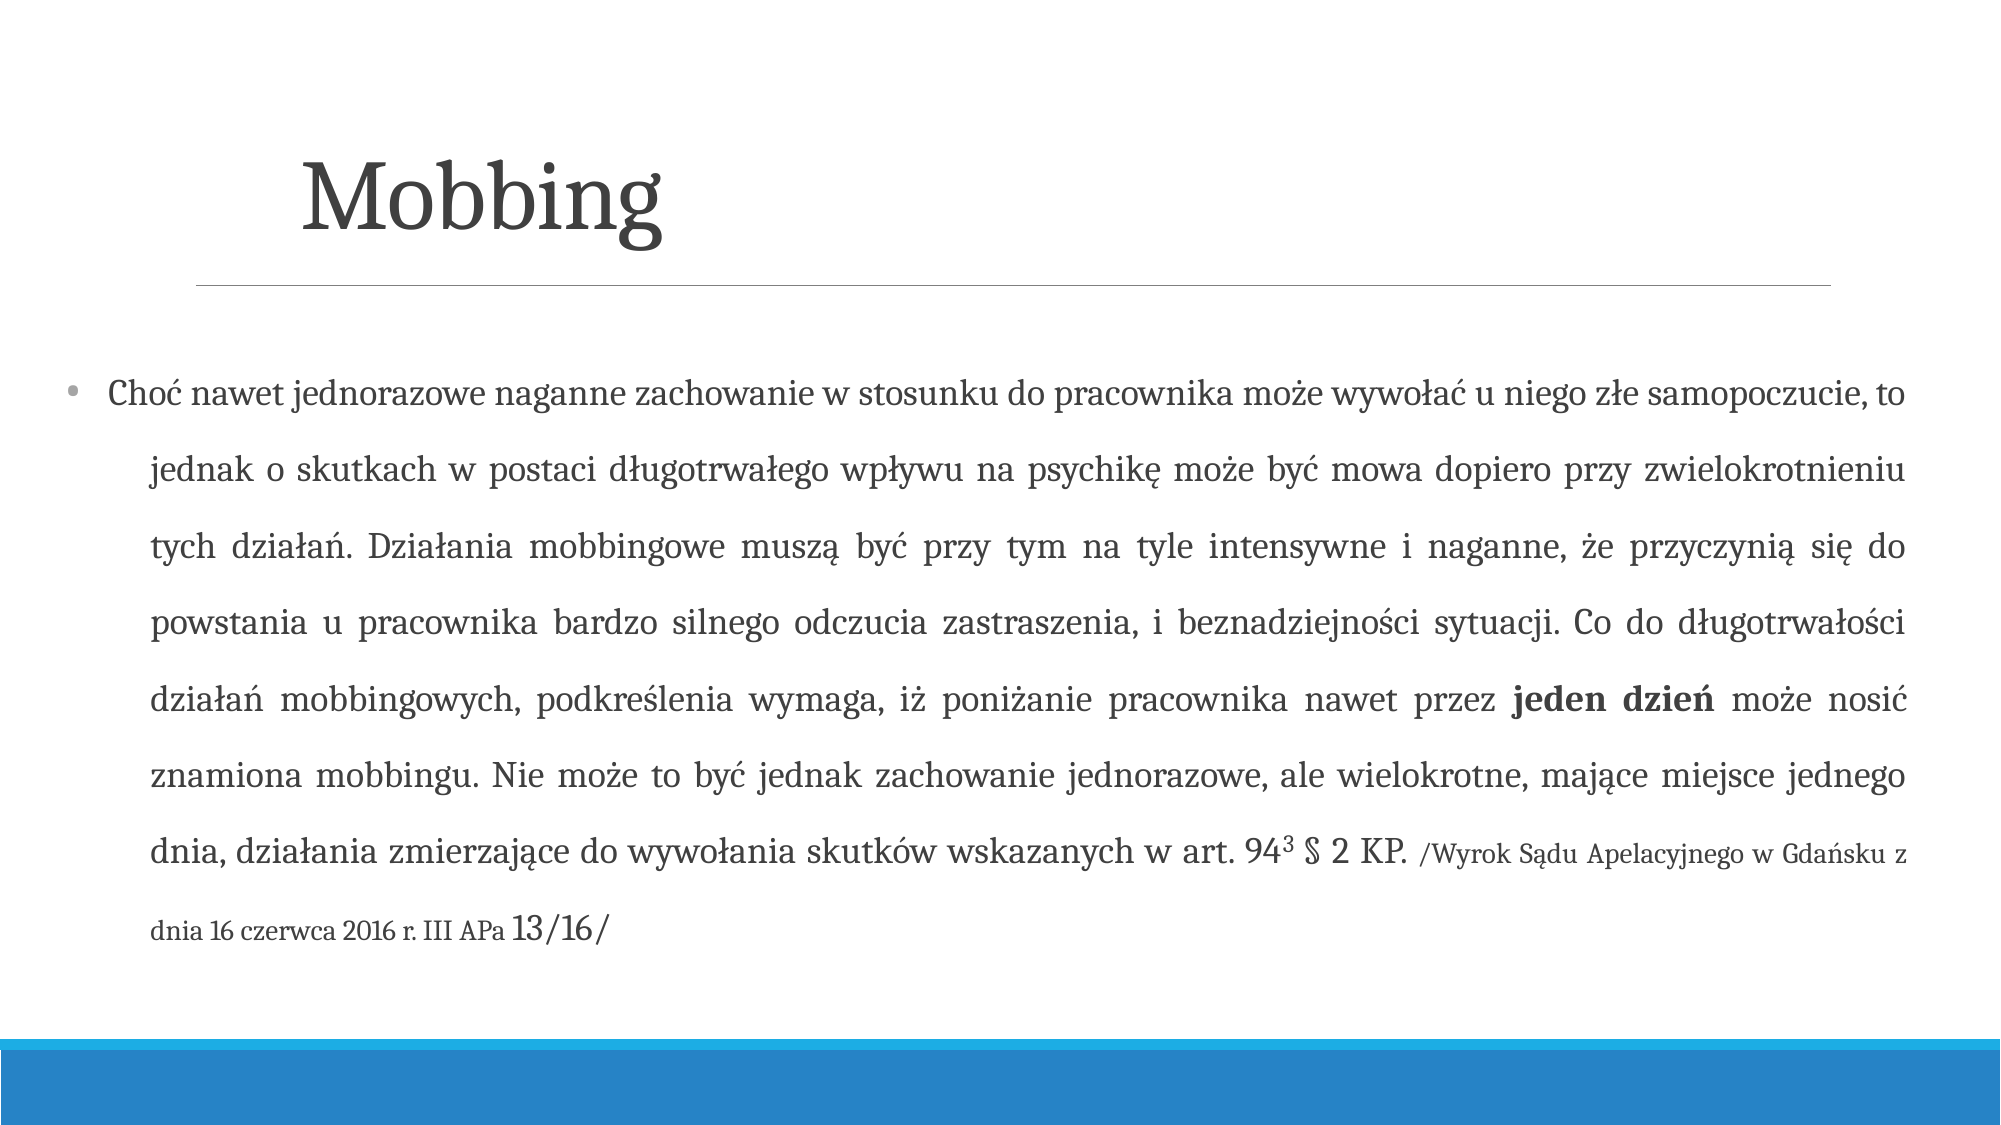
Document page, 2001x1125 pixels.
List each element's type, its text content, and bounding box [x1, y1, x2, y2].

list Choć nawet jednorazowe naganne zachowanie w stosunku do pracownika może wywołać u niego złe samopoczucie, to jednak o skutkach w postaci długotrwałego wpływu na psychikę może być mowa dopiero przy zwielokrotnieniu tych działań. Działania mobbingowe muszą być przy tym na tyle intensywne i naganne, że przyczynią się do powstania u pracownika bardzo silnego odczucia zastraszenia, i beznadziejności sytuacji. Co do długotrwałości działań mobbingowych, podkreślenia wymaga, iż poniżanie pracownika nawet przez jeden dzień może nosić znamiona mobbingu. Nie może to być jednak zachowanie jednorazowe, ale wielokrotne, mające miejsce jednego dnia, działania zmierzające do wywołania skutków wskazanych w art. 943 § 2 KP. /Wyrok Sądu Apelacyjnego w Gdańsku z dnia 16 czerwca 2016 r. III APa 13/16/ [30, 328, 1908, 1079]
title Mobbing [285, 82, 1636, 258]
